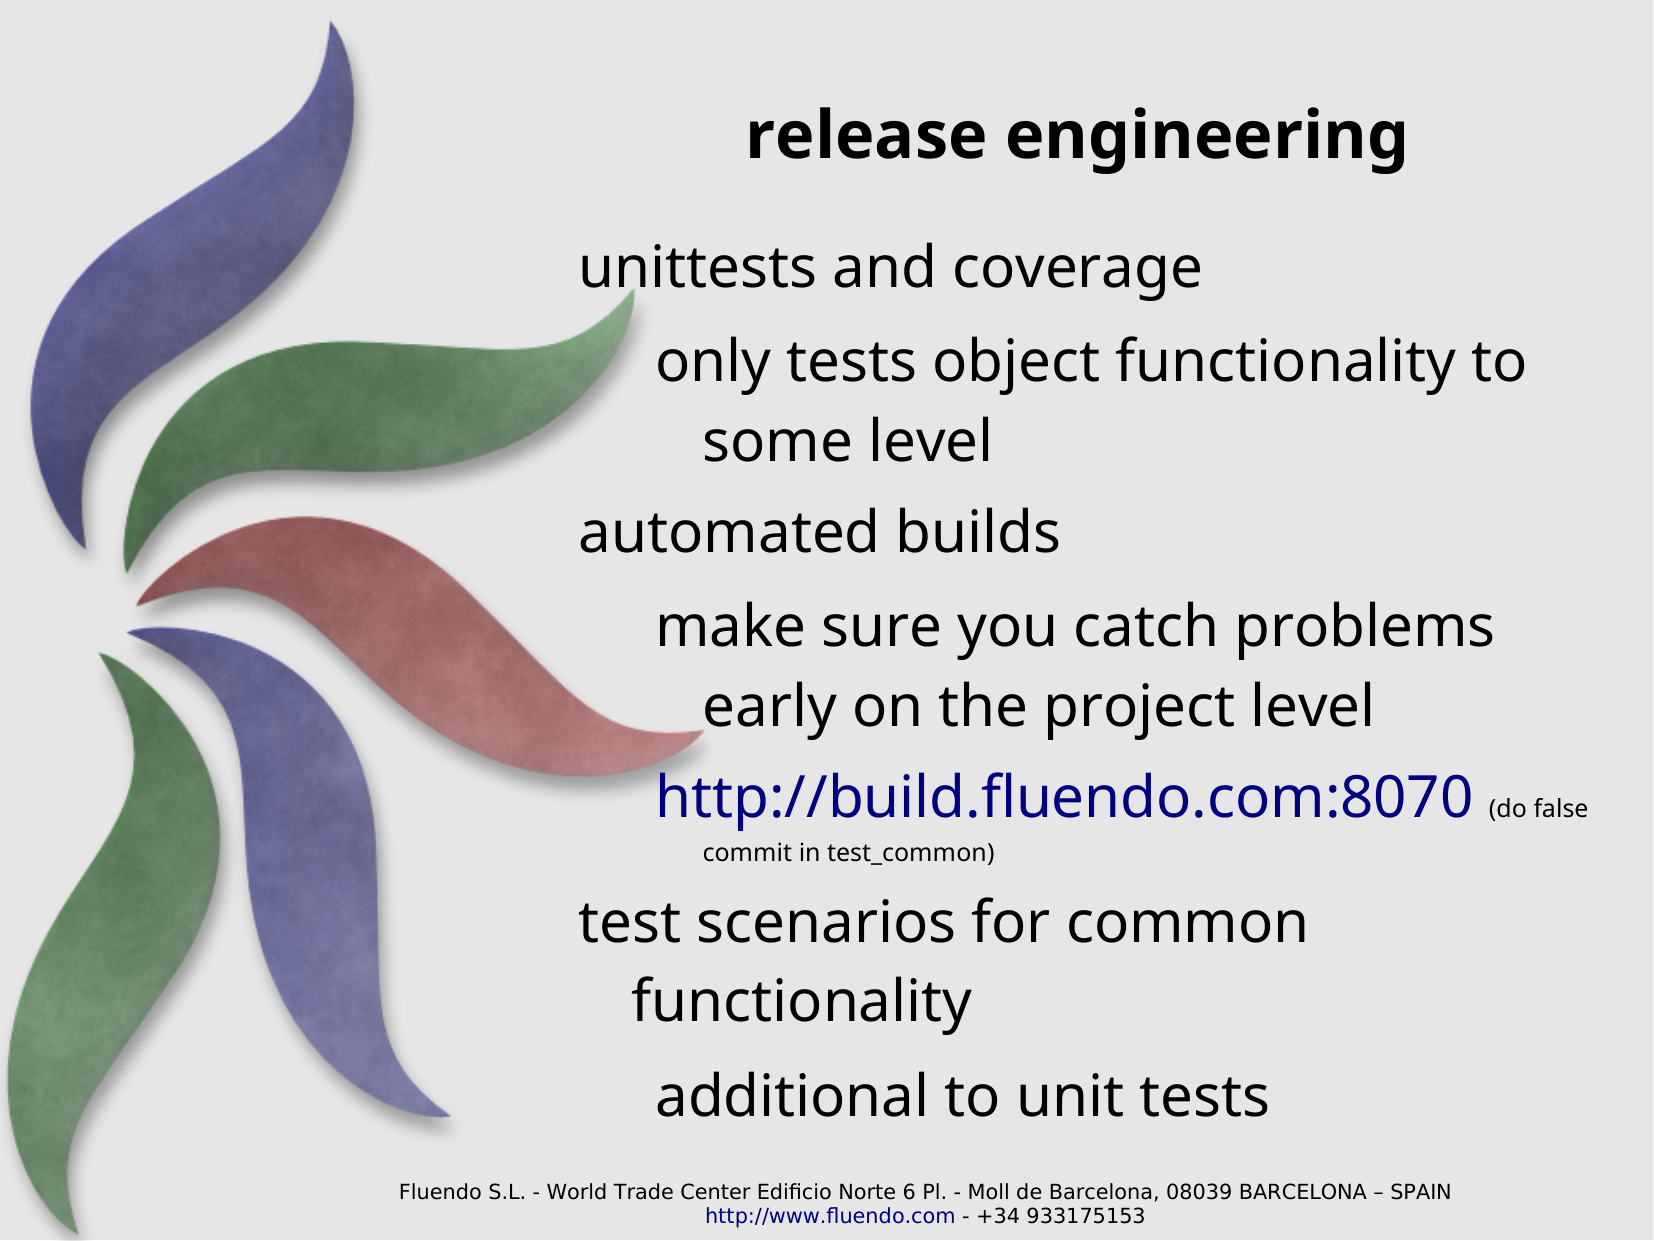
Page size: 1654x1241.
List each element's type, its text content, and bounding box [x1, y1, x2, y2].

picture [0, 0, 711, 1241]
title release engineering [560, 58, 1595, 207]
list unittests and coverage only tests object functionality to some level automated builds make sure you catch problems early on the project level http://build.fluendo.com:8070 (do false commit in test_common) test scenarios for common functionality additional to unit tests [560, 236, 1595, 1123]
